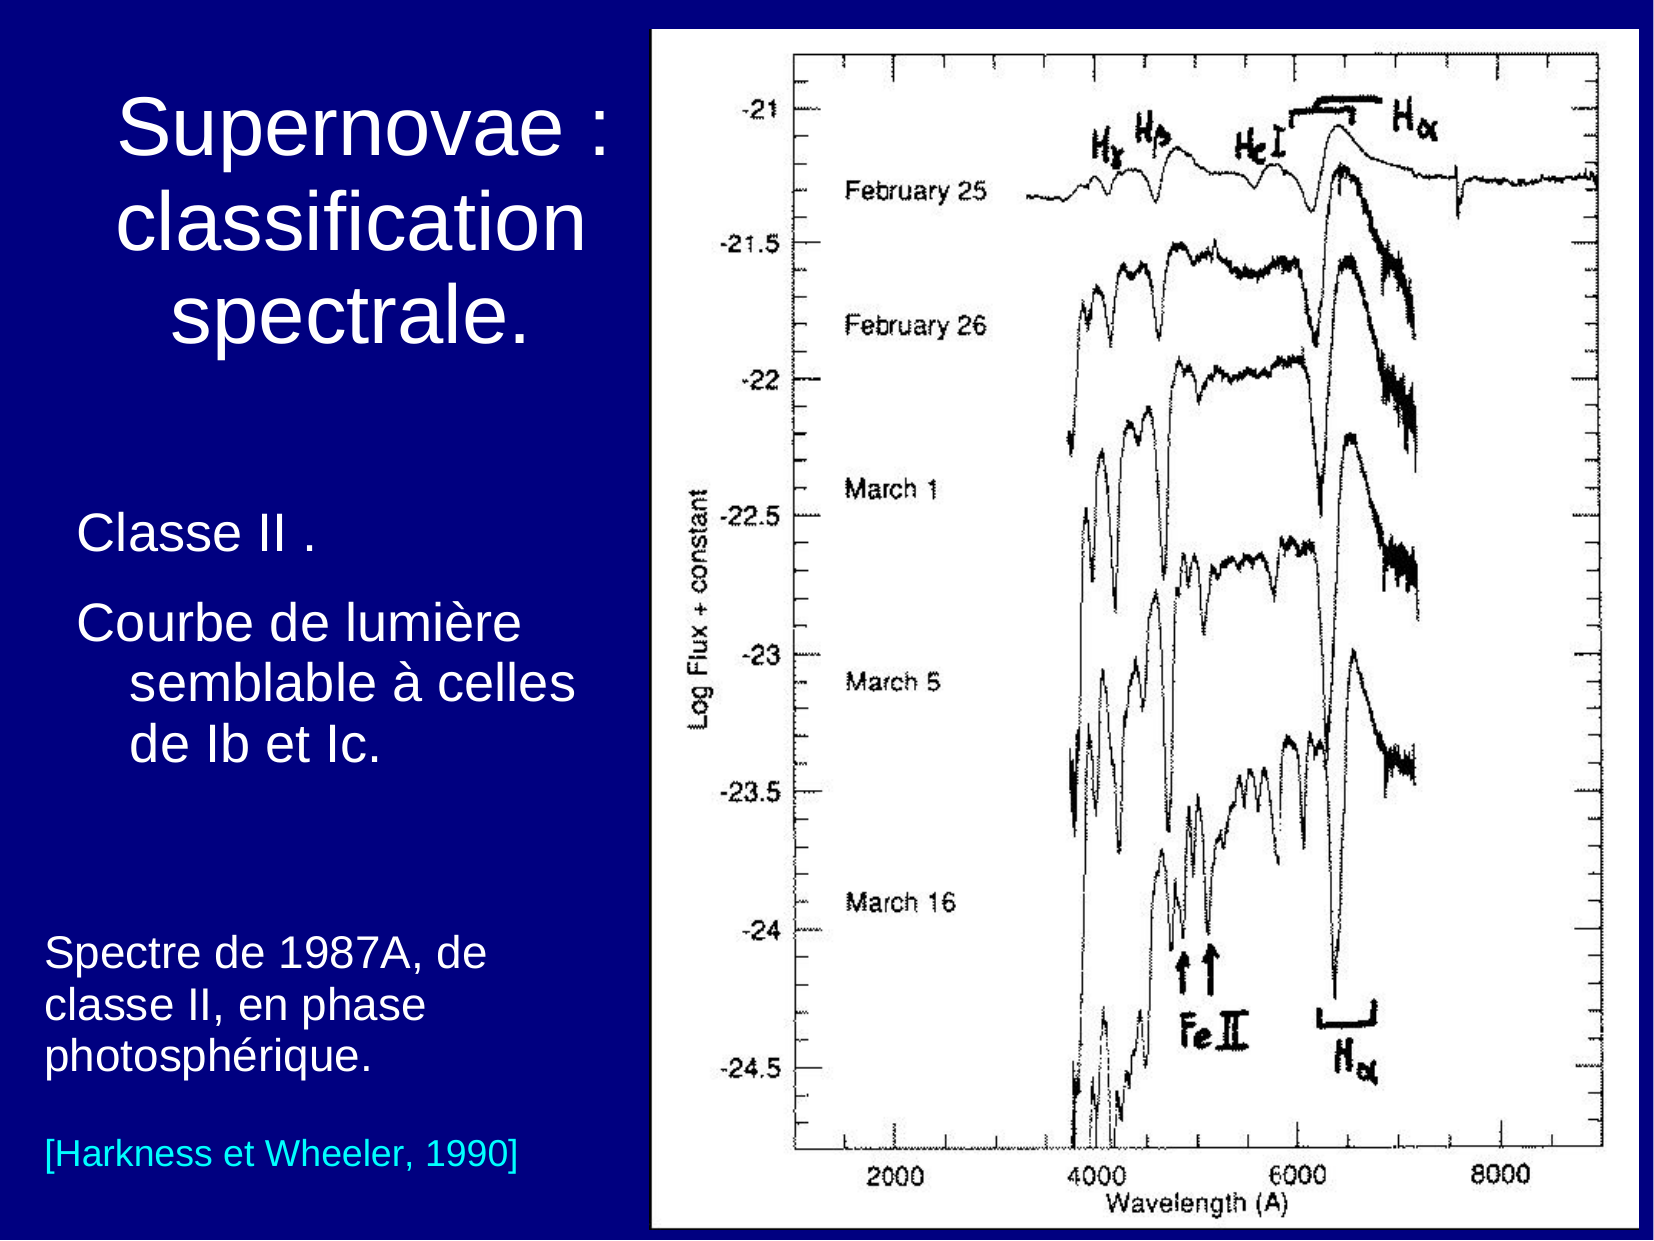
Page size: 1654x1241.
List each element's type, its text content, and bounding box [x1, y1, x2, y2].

list Classe II . Courbe de lumière semblable à celles de Ib et Ic. [59, 501, 610, 920]
title Supernovae : classification spectrale. [82, 49, 621, 384]
text_box Spectre de 1987A, de classe II, en phase photosphérique. [Harkness et Wheeler, 1990] [29, 920, 633, 1182]
picture [649, 29, 1639, 1230]
